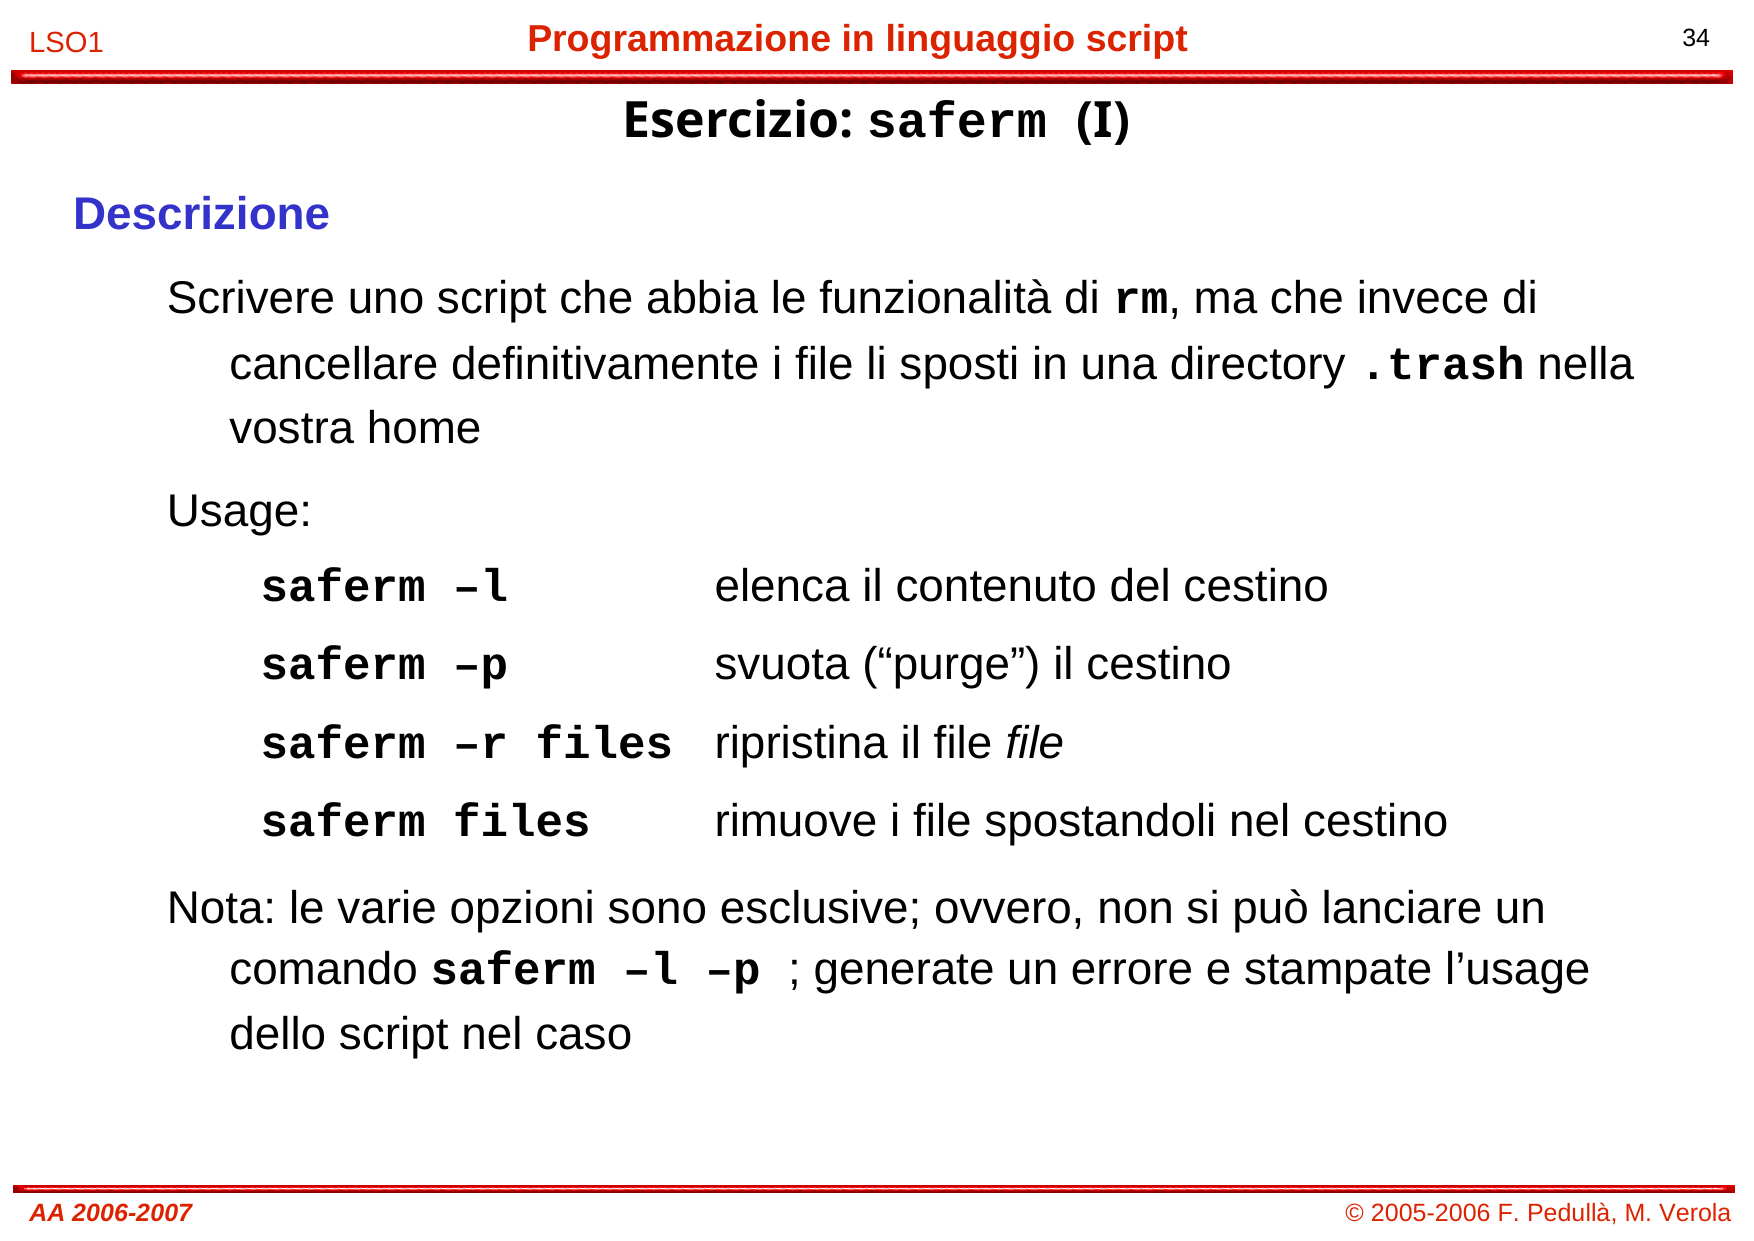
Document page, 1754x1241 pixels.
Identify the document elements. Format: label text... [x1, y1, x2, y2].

picture [13, 1185, 1735, 1193]
list Descrizione Scrivere uno script che abbia le funzionalità di rm, ma che invece di cancellare definitivamente i file li sposti in una directory .trash nella vostra home Usage: saferm –l elenca il contenuto del cestino saferm –p svuota (“purge”) il cestino saferm –r files ripristina il file file saferm files rimuove i file spostandoli nel cestino Nota: le varie opzioni sono esclusive; ovvero, non si può lanciare un comando saferm –l –p ; generate un errore e stampate l’usage dello script nel caso [58, 177, 1696, 1071]
title Esercizio: saferm (I) [591, 72, 1162, 168]
picture [11, 70, 1733, 84]
